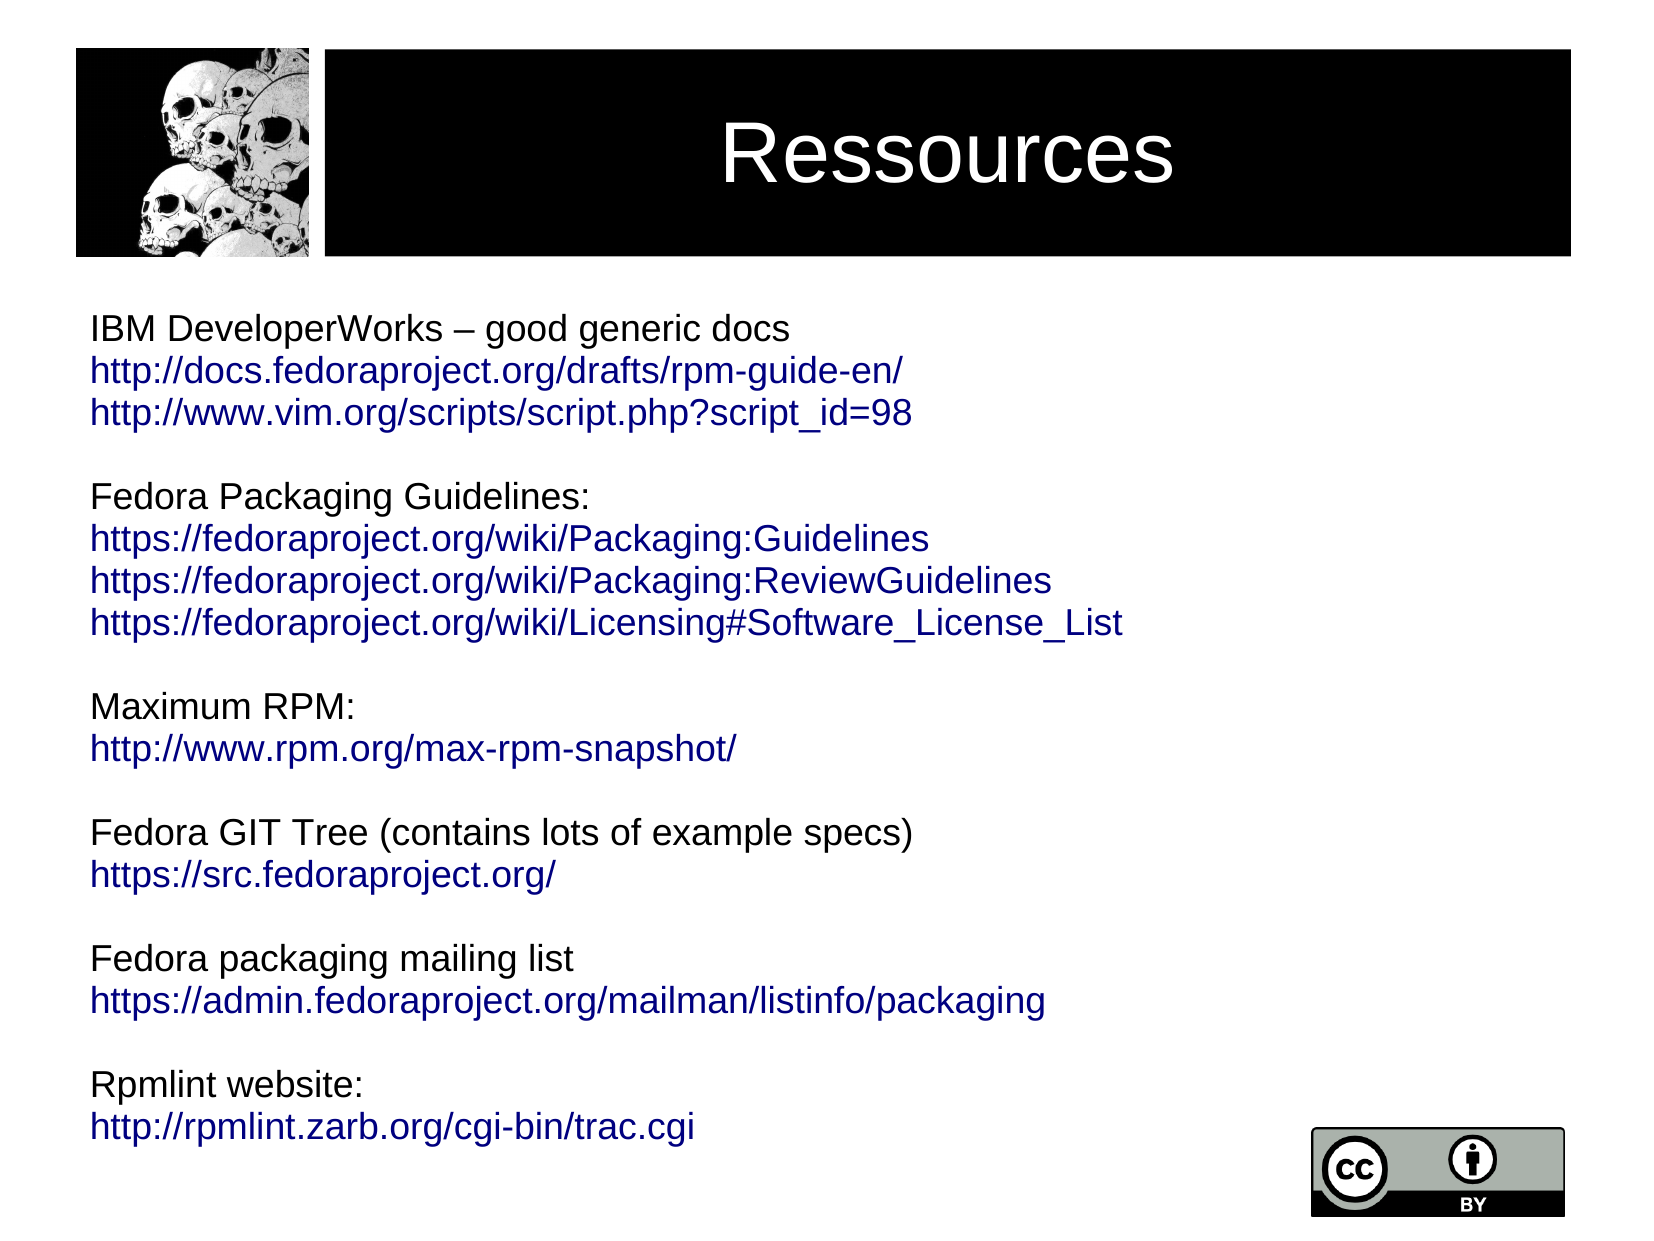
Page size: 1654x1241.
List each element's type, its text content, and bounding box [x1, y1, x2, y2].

picture [1311, 1155, 1565, 1217]
text_box IBM DeveloperWorks – good generic docs http://docs.fedoraproject.org/drafts/rpm-guide-en/ http://www.vim.org/scripts/script.php?script_id=98 Fedora Packaging Guidelines: https://fedoraproject.org/wiki/Packaging:Guidelines https://fedoraproject.org/wiki/Packaging:ReviewGuidelines https://fedoraproject.org/wiki/Licensing#Software_License_List Maximum RPM: http://www.rpm.org/max-rpm-snapshot/ Fedora GIT Tree (contains lots of example specs) https://src.fedoraproject.org/ Fedora packaging mailing list https://admin.fedoraproject.org/mailman/listinfo/packaging Rpmlint website: http://rpmlint.zarb.org/cgi-bin/trac.cgi [75, 300, 1576, 1155]
title Ressources [324, 49, 1571, 257]
picture [76, 48, 309, 257]
